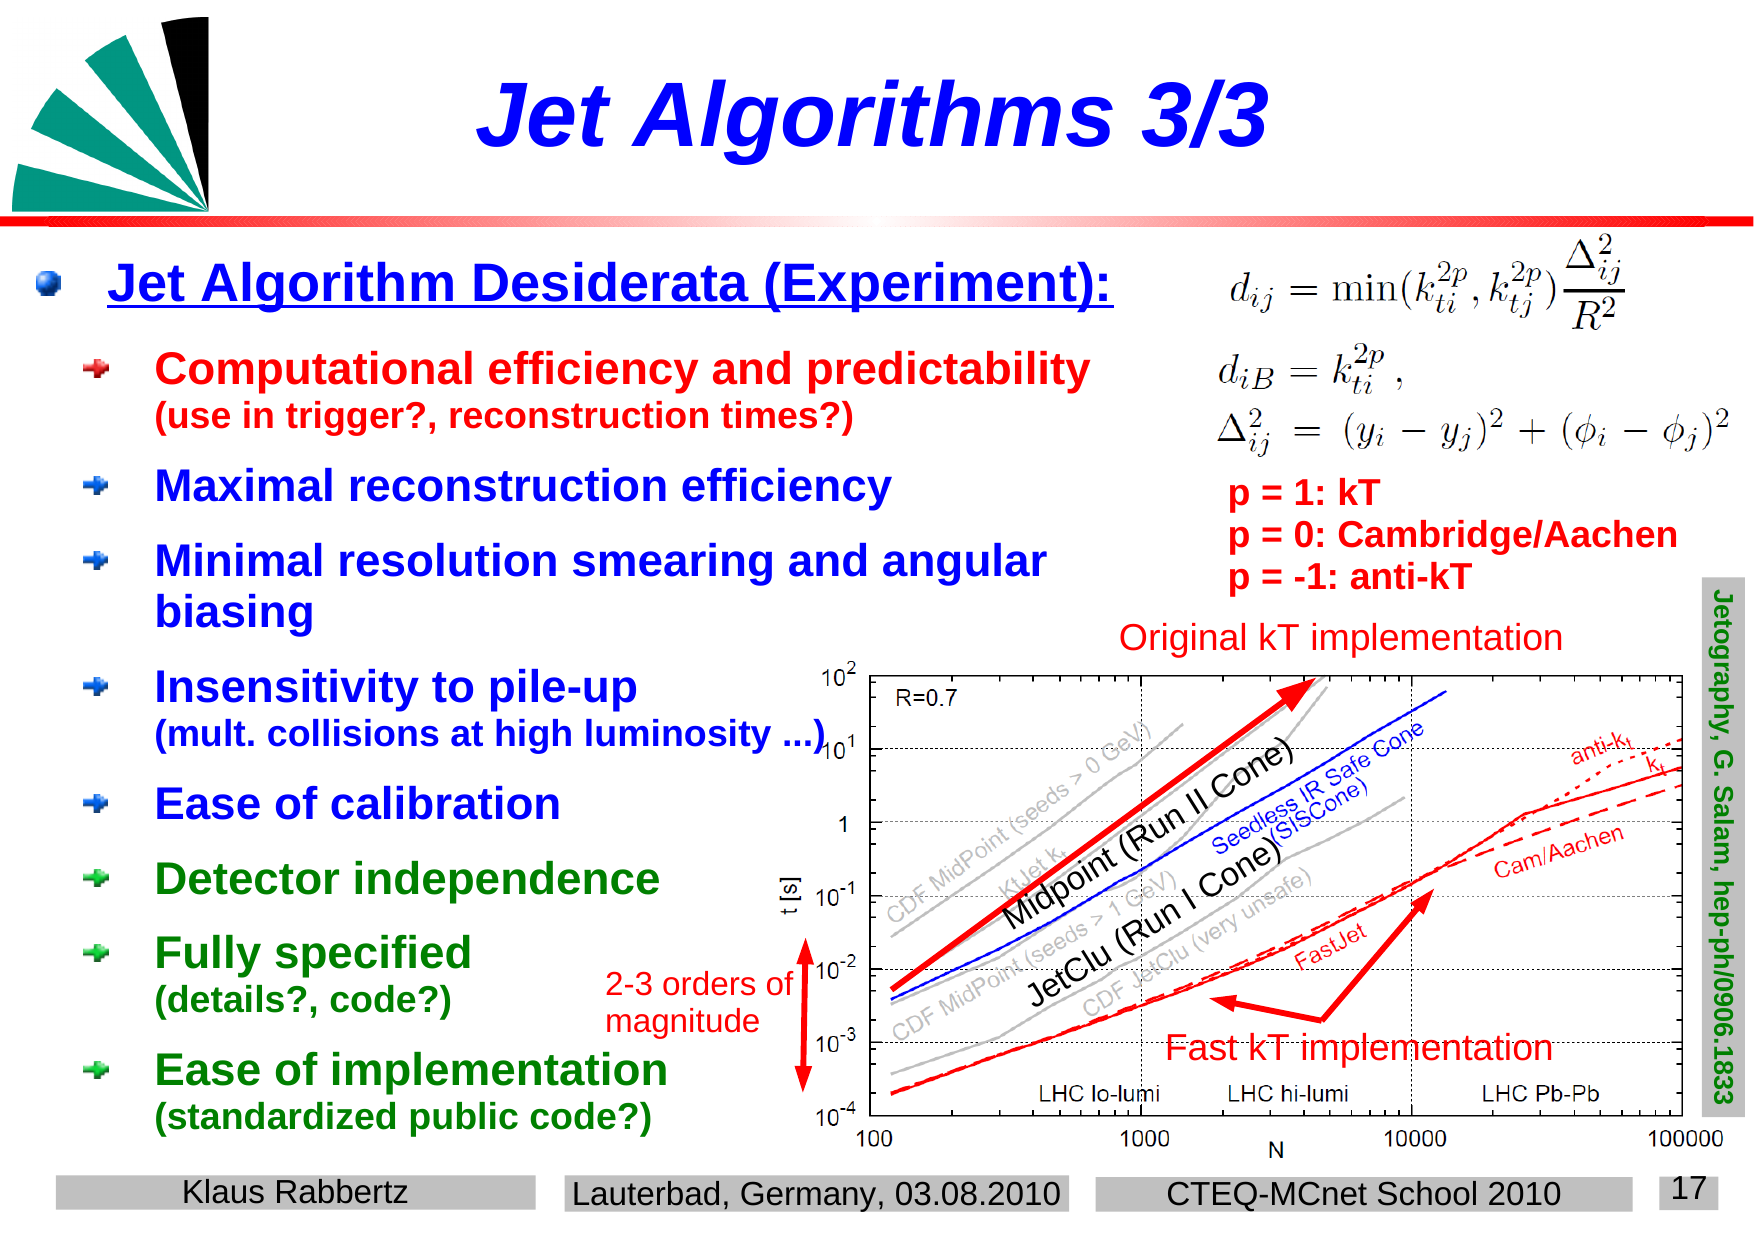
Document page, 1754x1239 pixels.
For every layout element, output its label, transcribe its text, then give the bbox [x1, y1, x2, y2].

title Jet Algorithms 3/3 [220, 27, 1525, 202]
picture [12, 17, 209, 214]
text_box Jetography, G. Salam, hep-ph/0906.1833 [1701, 577, 1745, 1117]
text_box JetClu (Run I Cone) [1005, 817, 1301, 1028]
text_box p = 1: kT p = 0: Cambridge/Aachen p = -1: anti-kT [1215, 465, 1690, 608]
picture [777, 652, 1727, 1161]
list Jet Algorithm Desiderata (Experiment): Computational efficiency and predictability (use in trigger?, reconstruction times?) Maximal reconstruction efficiency Minimal resolution smearing and angular biasing Insensitivity to pile-up (mult. collisions at high luminosity ...) Ease of calibration Detector independence Fully specified (details?, code?) Ease of implementation (standardized public code?) [24, 252, 1131, 1154]
text_box 2-3 orders of magnitude [593, 960, 806, 1047]
text_box Fast kT implementation [1153, 1020, 1567, 1075]
text_box Midpoint (Run II Cone) [982, 717, 1313, 949]
text_box Original kT implementation [1107, 609, 1577, 664]
picture [1214, 229, 1632, 398]
picture [1210, 401, 1732, 459]
